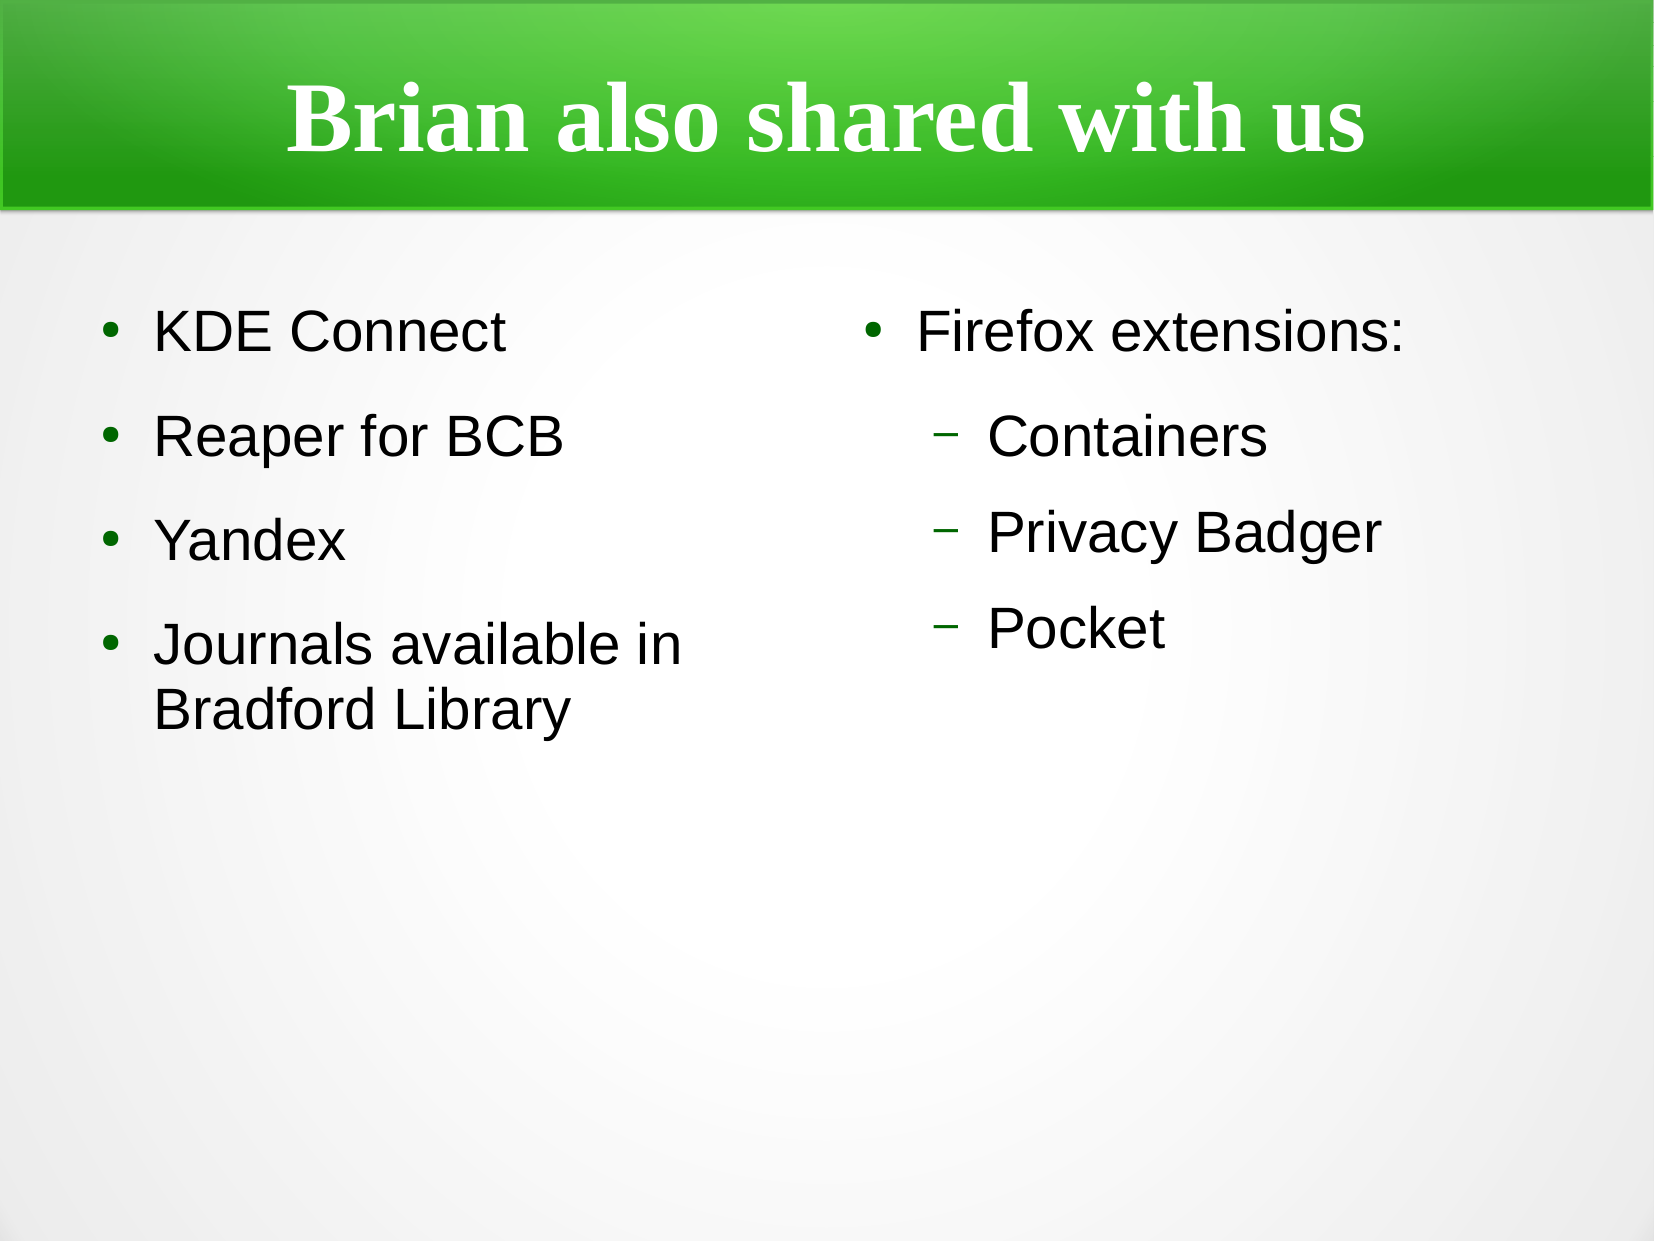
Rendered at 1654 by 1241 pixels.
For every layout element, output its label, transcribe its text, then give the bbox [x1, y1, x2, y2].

list KDE Connect Reaper for BCB Yandex Journals available in Bradford Library [82, 299, 809, 1019]
list Firefox extensions: Containers Privacy Badger Pocket [845, 299, 1572, 1019]
title Brian also shared with us [82, 45, 1571, 192]
